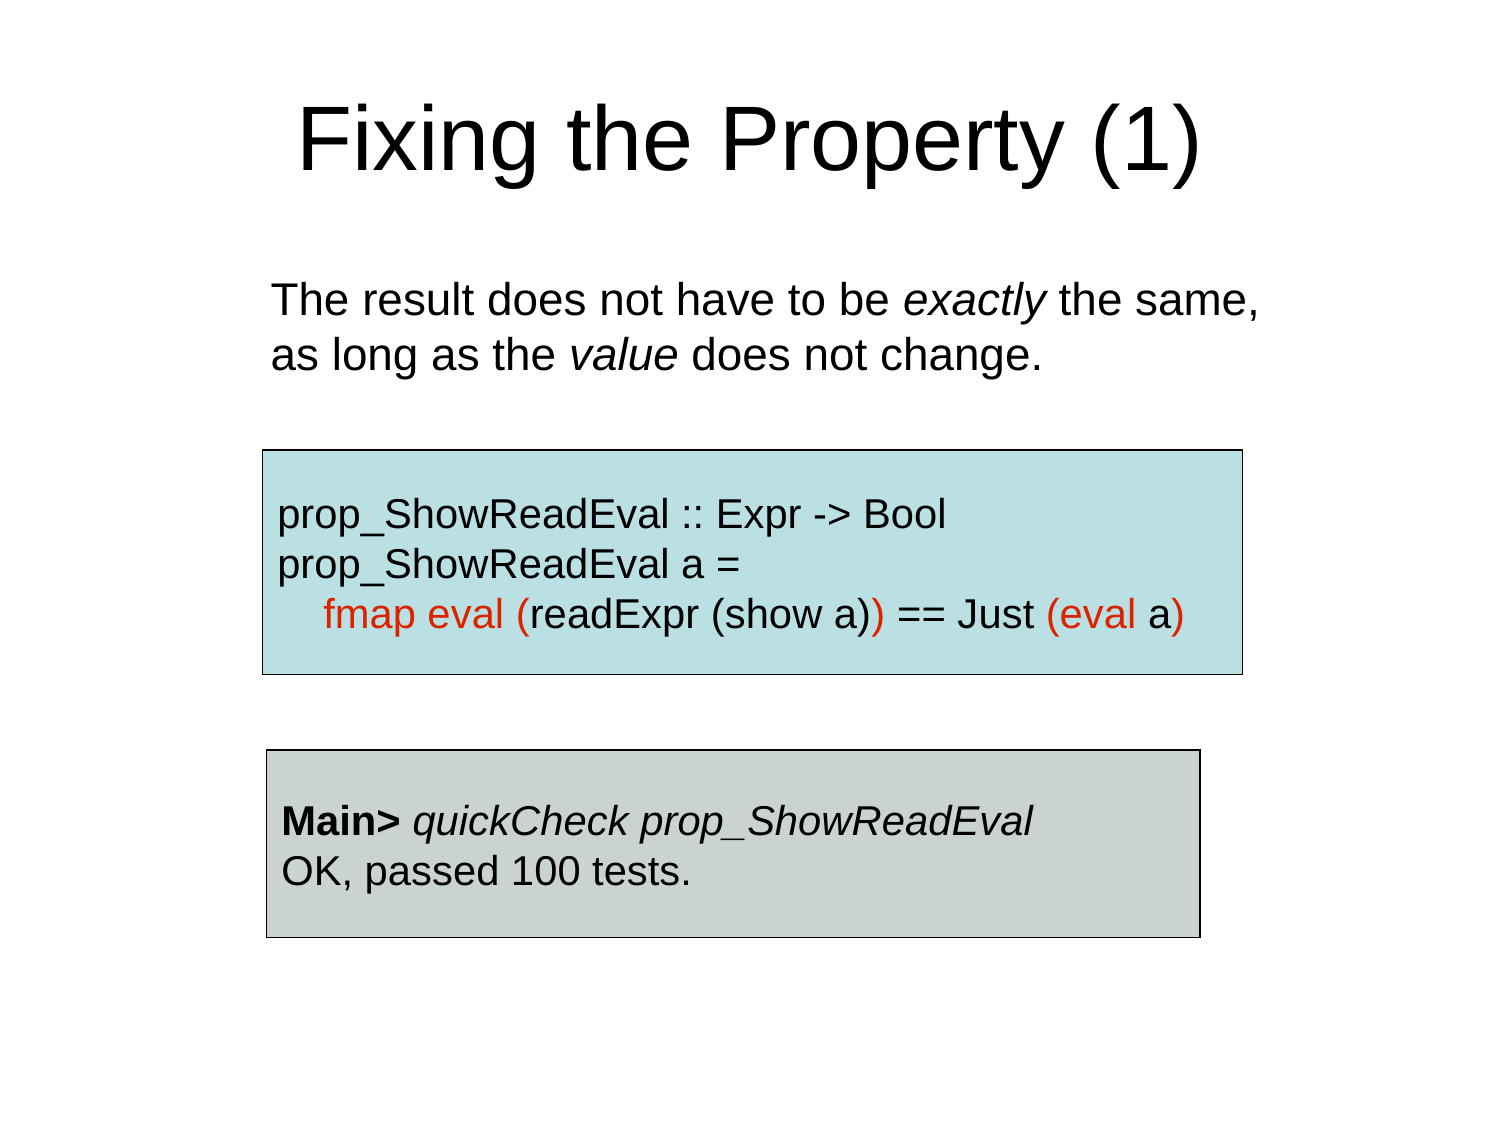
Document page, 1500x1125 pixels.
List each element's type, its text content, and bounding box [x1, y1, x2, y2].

text_box prop_ShowReadEval :: Expr -> Bool prop_ShowReadEval a = fmap eval (readExpr (show a)) == Just (eval a) [262, 450, 1243, 675]
text_box Main> quickCheck prop_ShowReadEval OK, passed 100 tests. [266, 749, 1201, 938]
title Fixing the Property (1) [75, 45, 1426, 233]
text_box The result does not have to be exactly the same, as long as the value does not change. [255, 262, 1274, 388]
